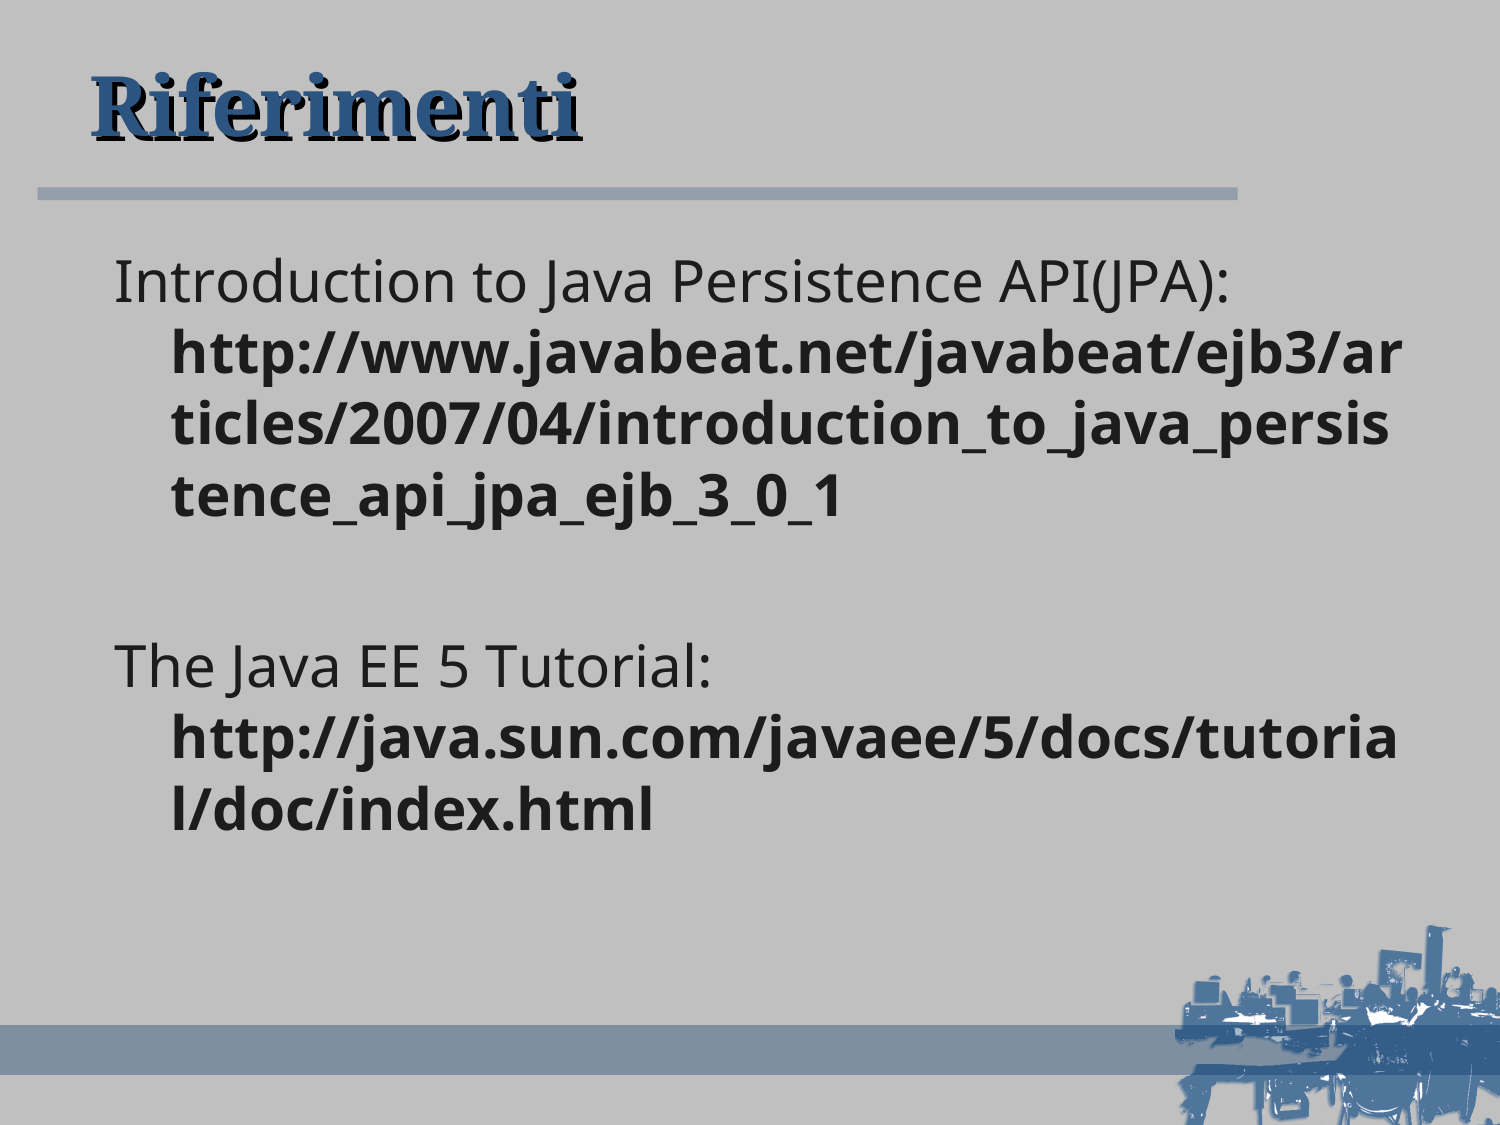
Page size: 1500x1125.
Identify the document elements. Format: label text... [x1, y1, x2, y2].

list Introduction to Java Persistence API(JPA): http://www.javabeat.net/javabeat/ejb3/articles/2007/04/introduction_to_java_persistence_api_jpa_ejb_3_0_1 The Java EE 5 Tutorial: http://java.sun.com/javaee/5/docs/tutorial/doc/index.html [99, 237, 1425, 1006]
title Riferimenti [75, 35, 1426, 174]
